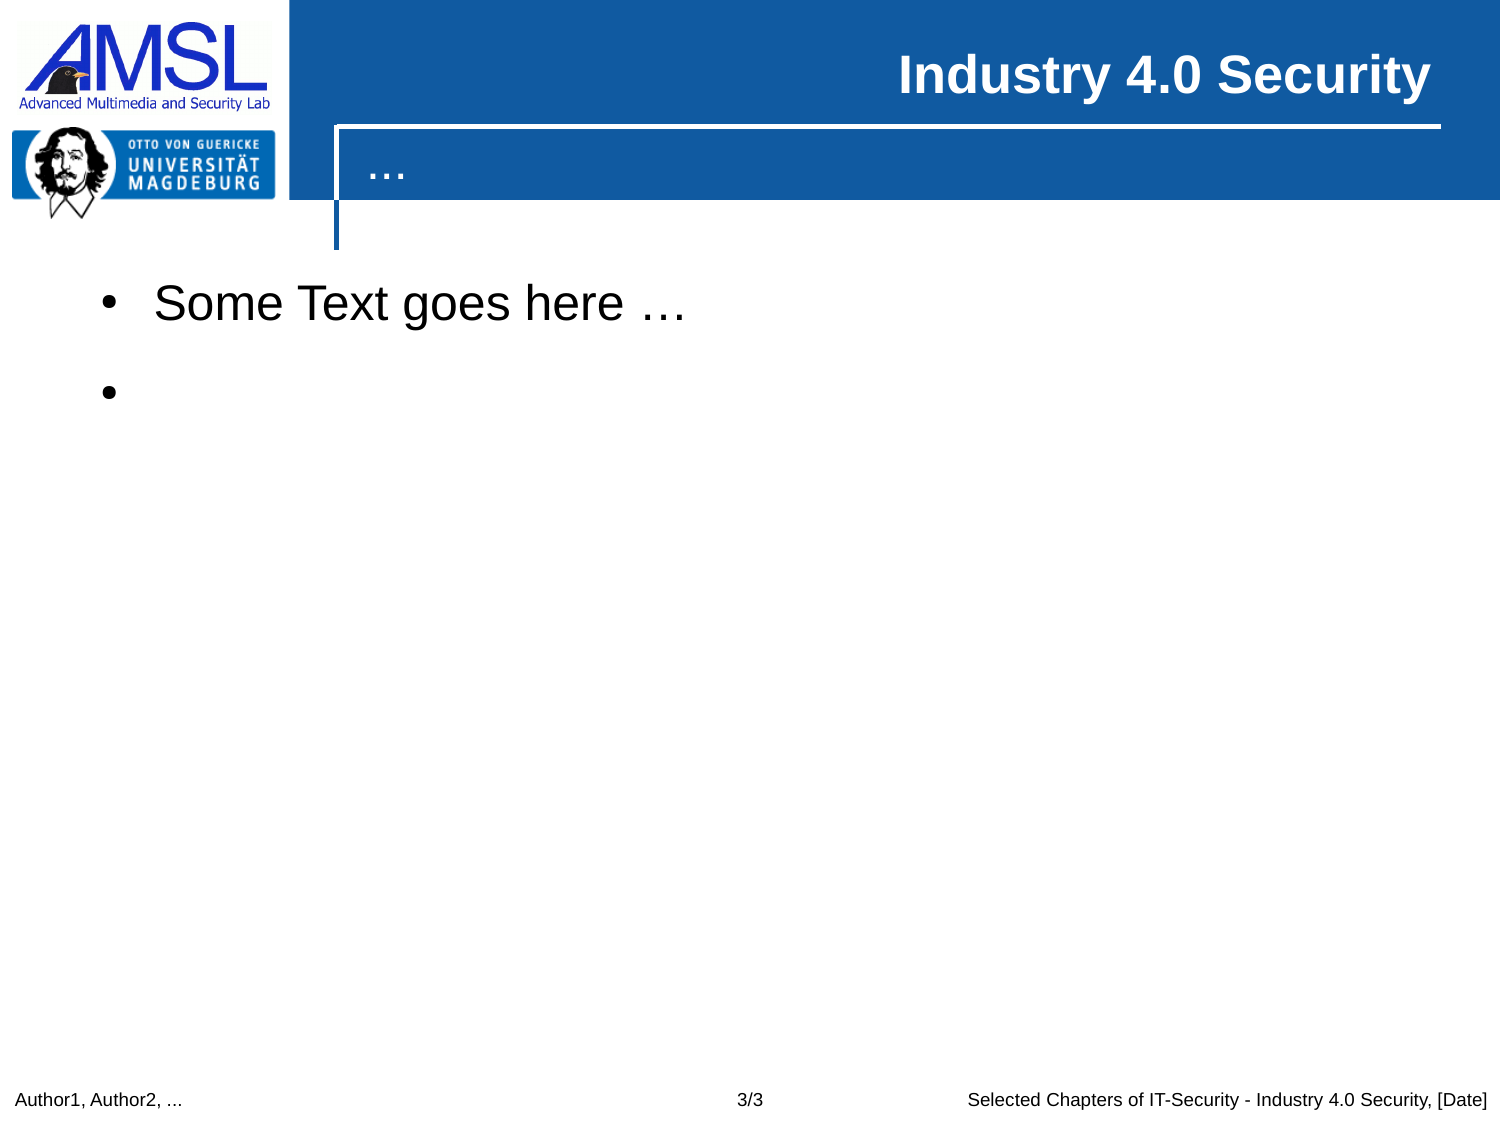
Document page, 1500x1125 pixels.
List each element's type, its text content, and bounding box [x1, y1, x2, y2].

picture [12, 127, 276, 219]
title ... [354, 125, 1418, 200]
picture [17, 21, 272, 115]
list Some Text goes here … [70, 263, 1441, 1004]
